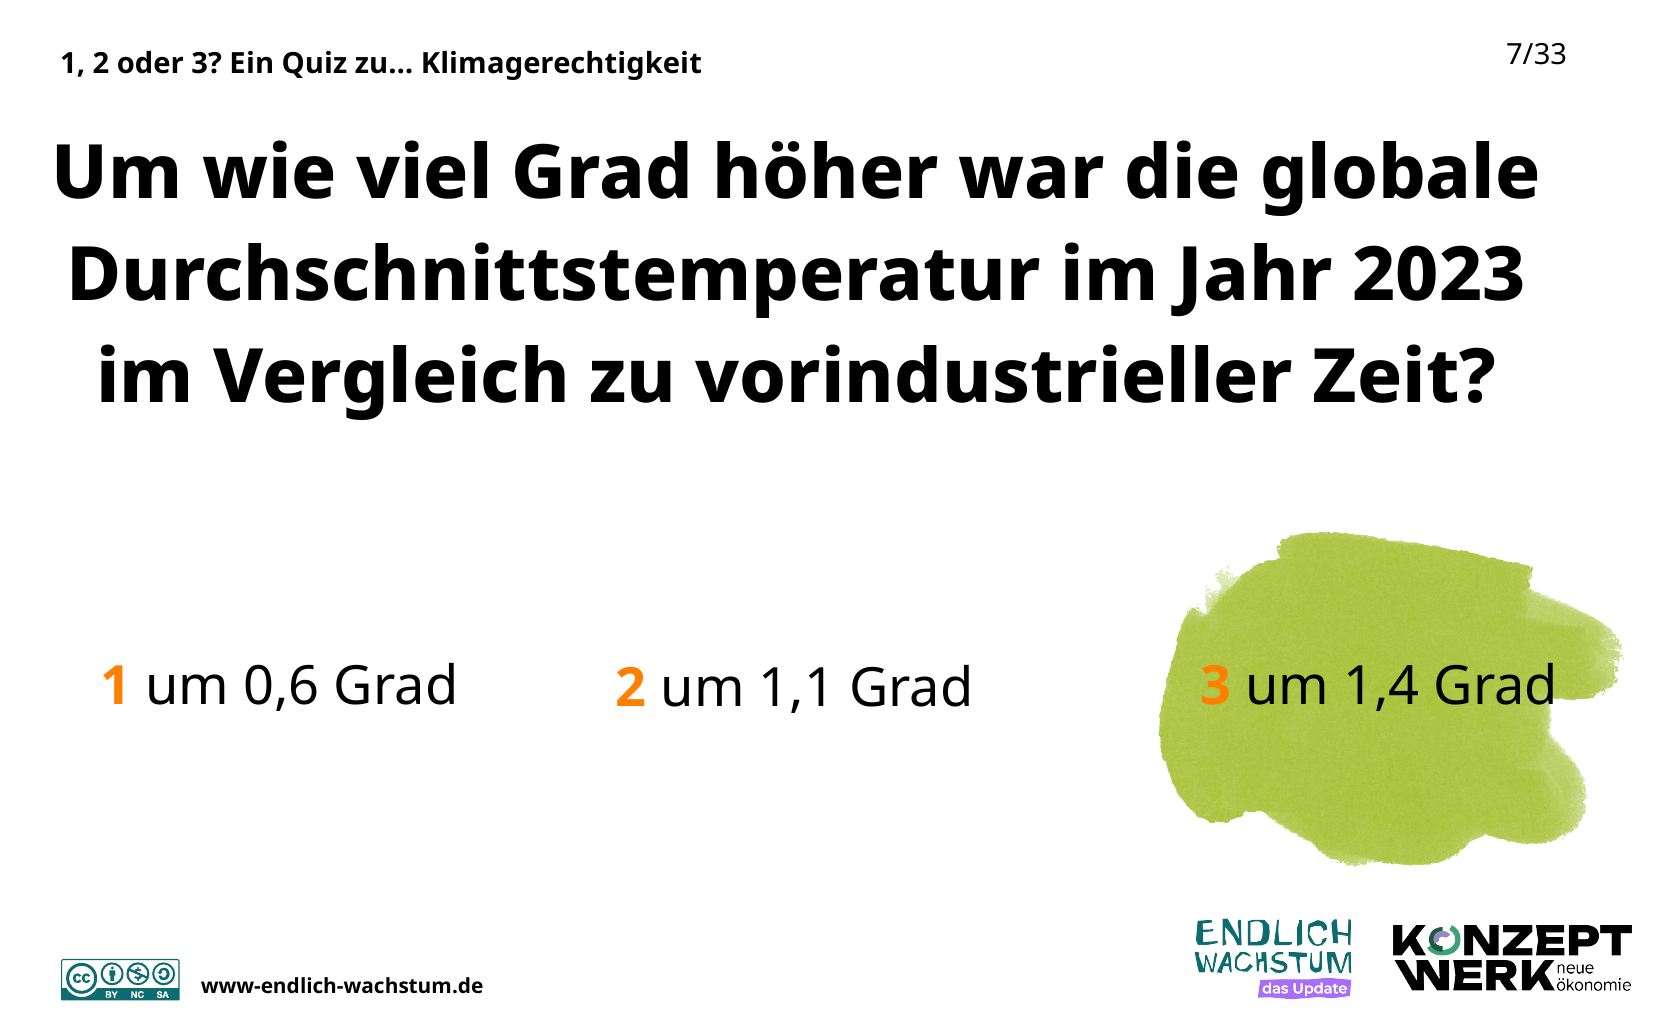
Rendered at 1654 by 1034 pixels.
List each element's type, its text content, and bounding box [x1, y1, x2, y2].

picture [1176, 900, 1374, 1011]
text_box 3 um 1,4 Grad [1114, 639, 1576, 776]
text_box 1 um 0,6 Grad [14, 639, 476, 776]
picture [1158, 531, 1625, 867]
text_box 2 um 1,1 Grad [530, 641, 1027, 849]
title Um wie viel Grad höher war die globale Durchschnittstemperatur im Jahr 2023 im Vergleich zu vorindustrieller Zeit? [51, 118, 1602, 705]
picture [1387, 917, 1636, 997]
